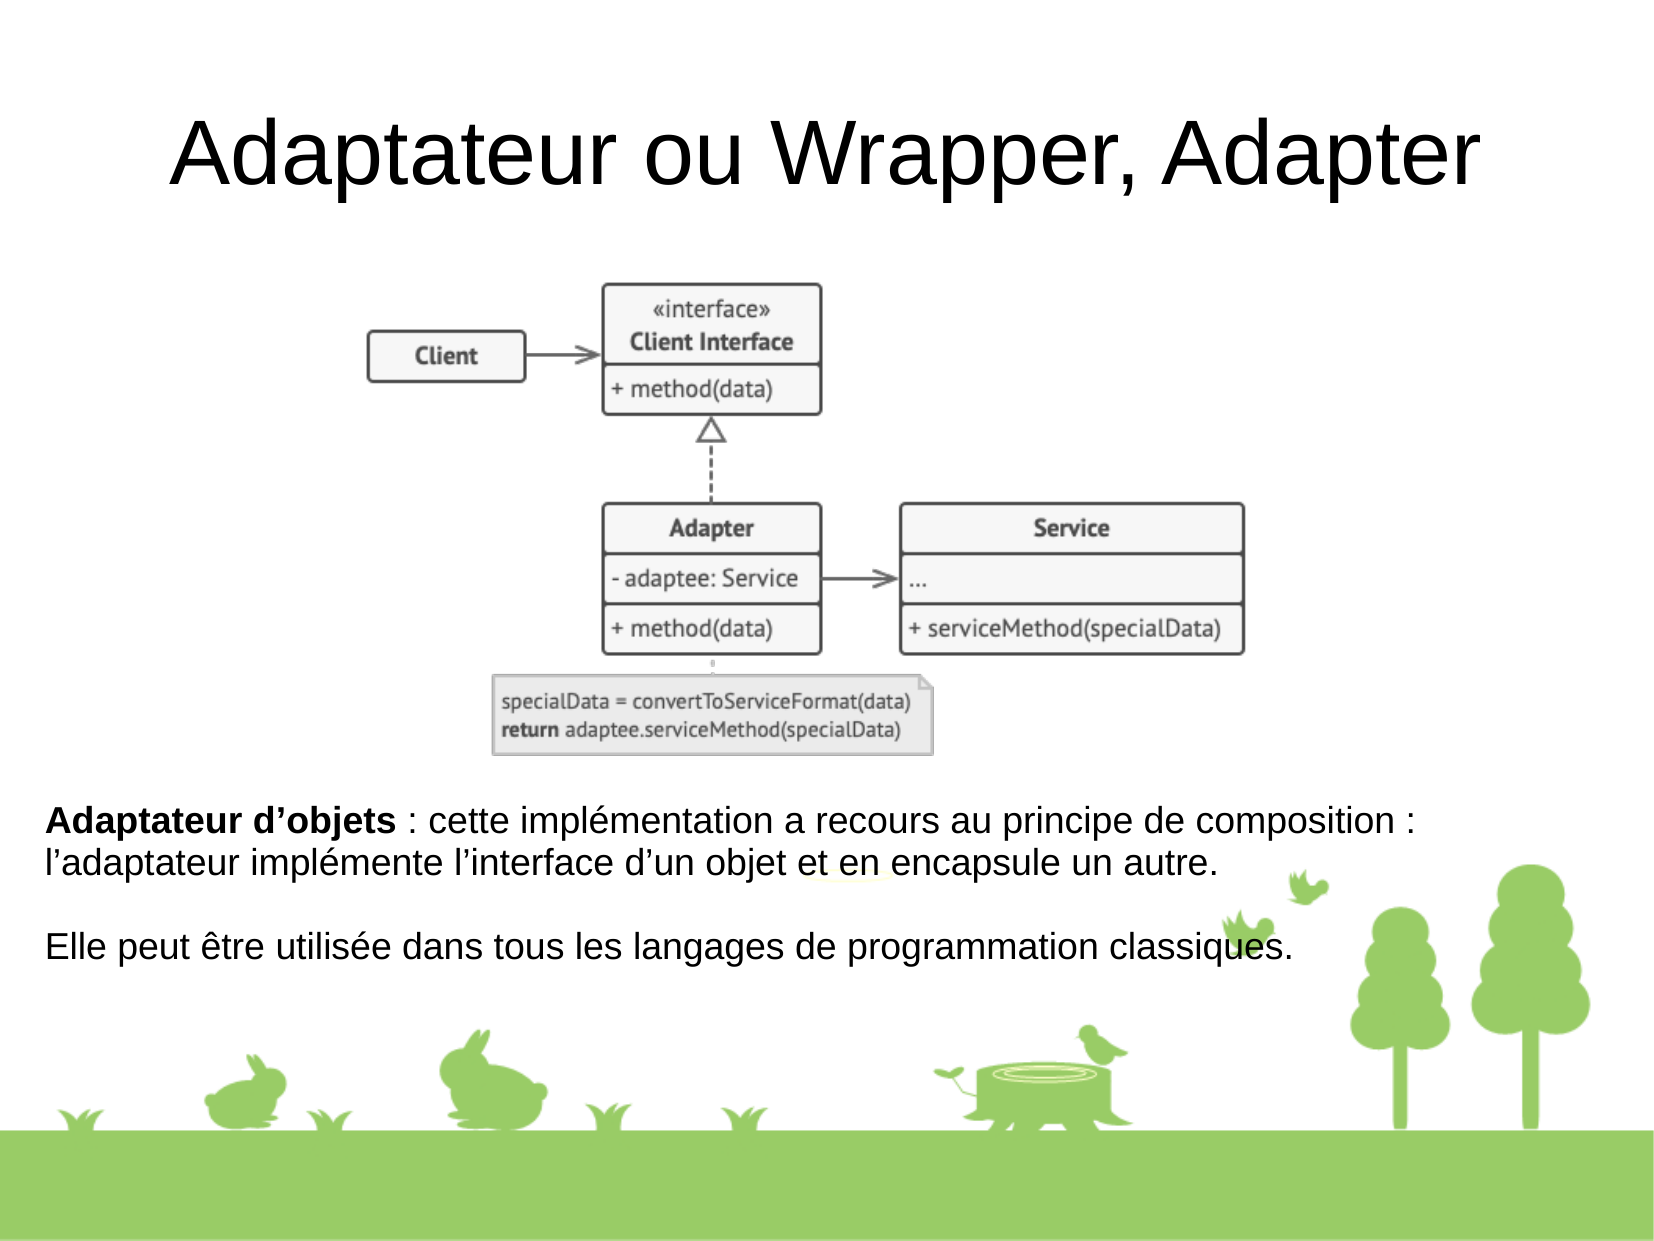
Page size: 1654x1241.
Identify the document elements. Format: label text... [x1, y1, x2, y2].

title Adaptateur ou Wrapper, Adapter [82, 49, 1571, 257]
text_box Adaptateur d’objets : cette implémentation a recours au principe de composition : l’adaptateur implémente l’interface d’un objet et en encapsule un autre. Elle peut être utilisée dans tous les langages de programmation classiques. [30, 792, 1636, 976]
picture [0, 0, 1654, 1241]
